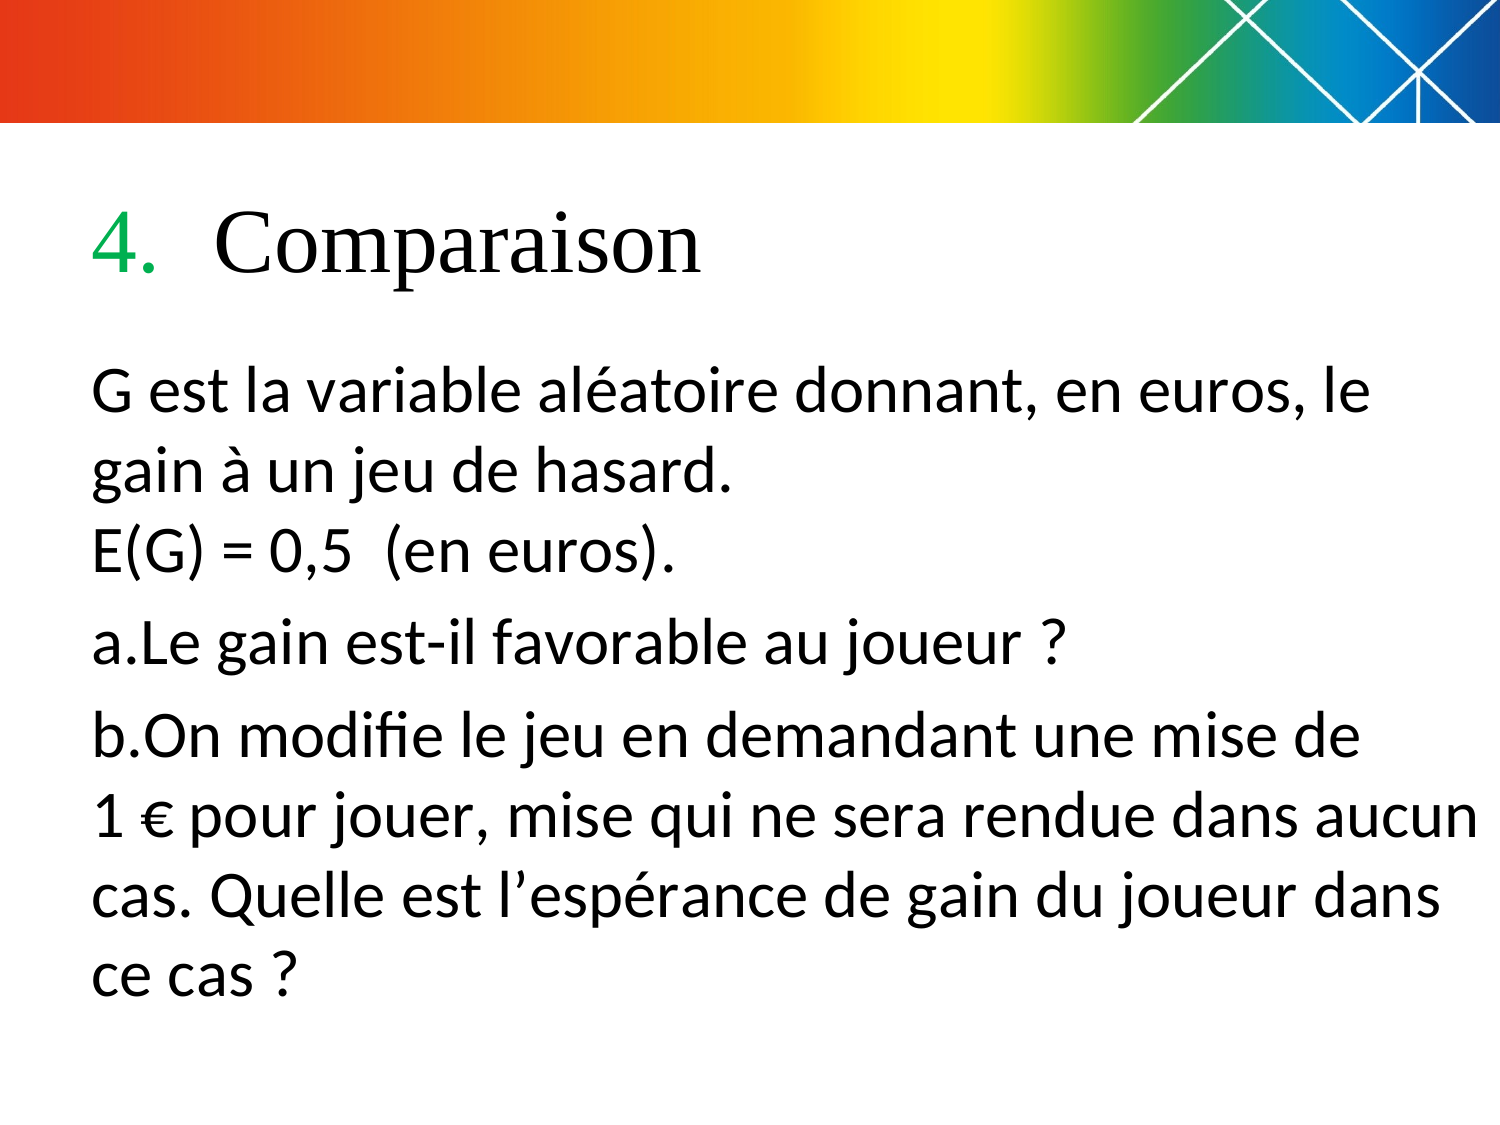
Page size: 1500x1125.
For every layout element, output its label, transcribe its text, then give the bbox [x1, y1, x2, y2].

picture [1340, 0, 1500, 123]
text_box G est la variable aléatoire donnant, en euros, le gain à un jeu de hasard. E(G) = 0,5 (en euros). Le gain est-il favorable au joueur ? On modifie le jeu en demandant une mise de 1 € pour jouer, mise qui ne sera rendue dans aucun cas. Quelle est l’espérance de gain du joueur dans ce cas ? [76, 337, 1500, 1125]
title Comparaison [76, 125, 1427, 337]
picture [0, 0, 1359, 123]
